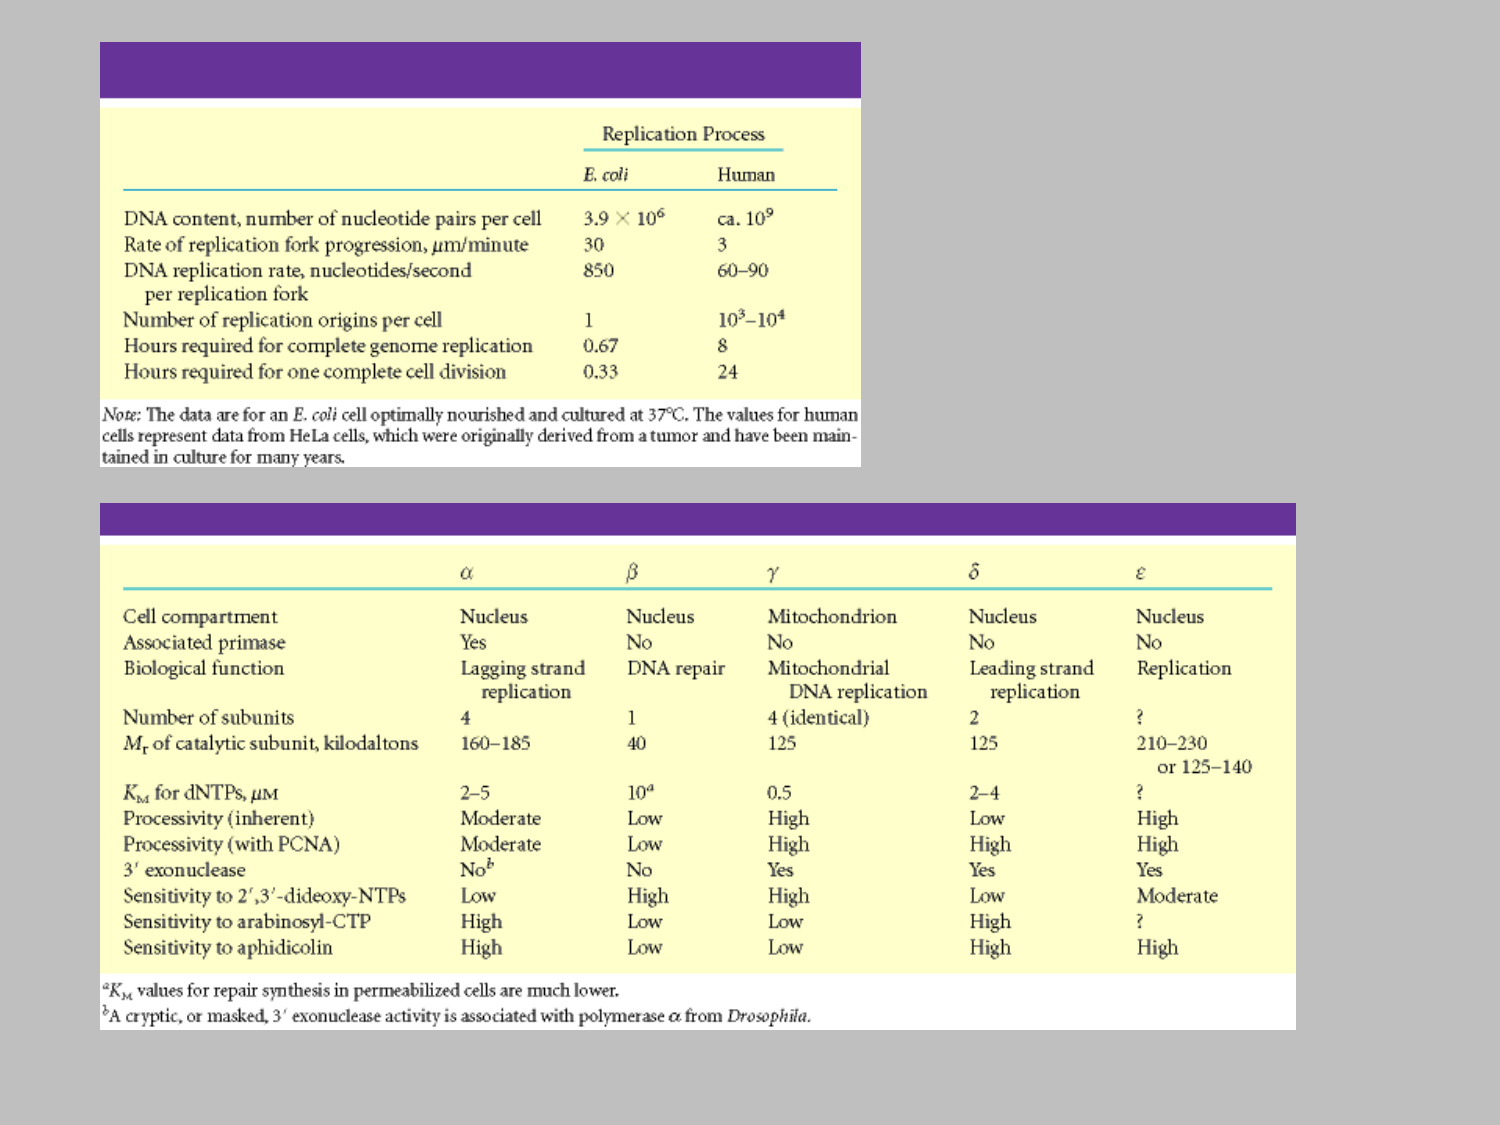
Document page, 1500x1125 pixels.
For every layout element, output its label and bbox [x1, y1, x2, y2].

picture [100, 503, 1296, 1030]
picture [100, 42, 861, 467]
